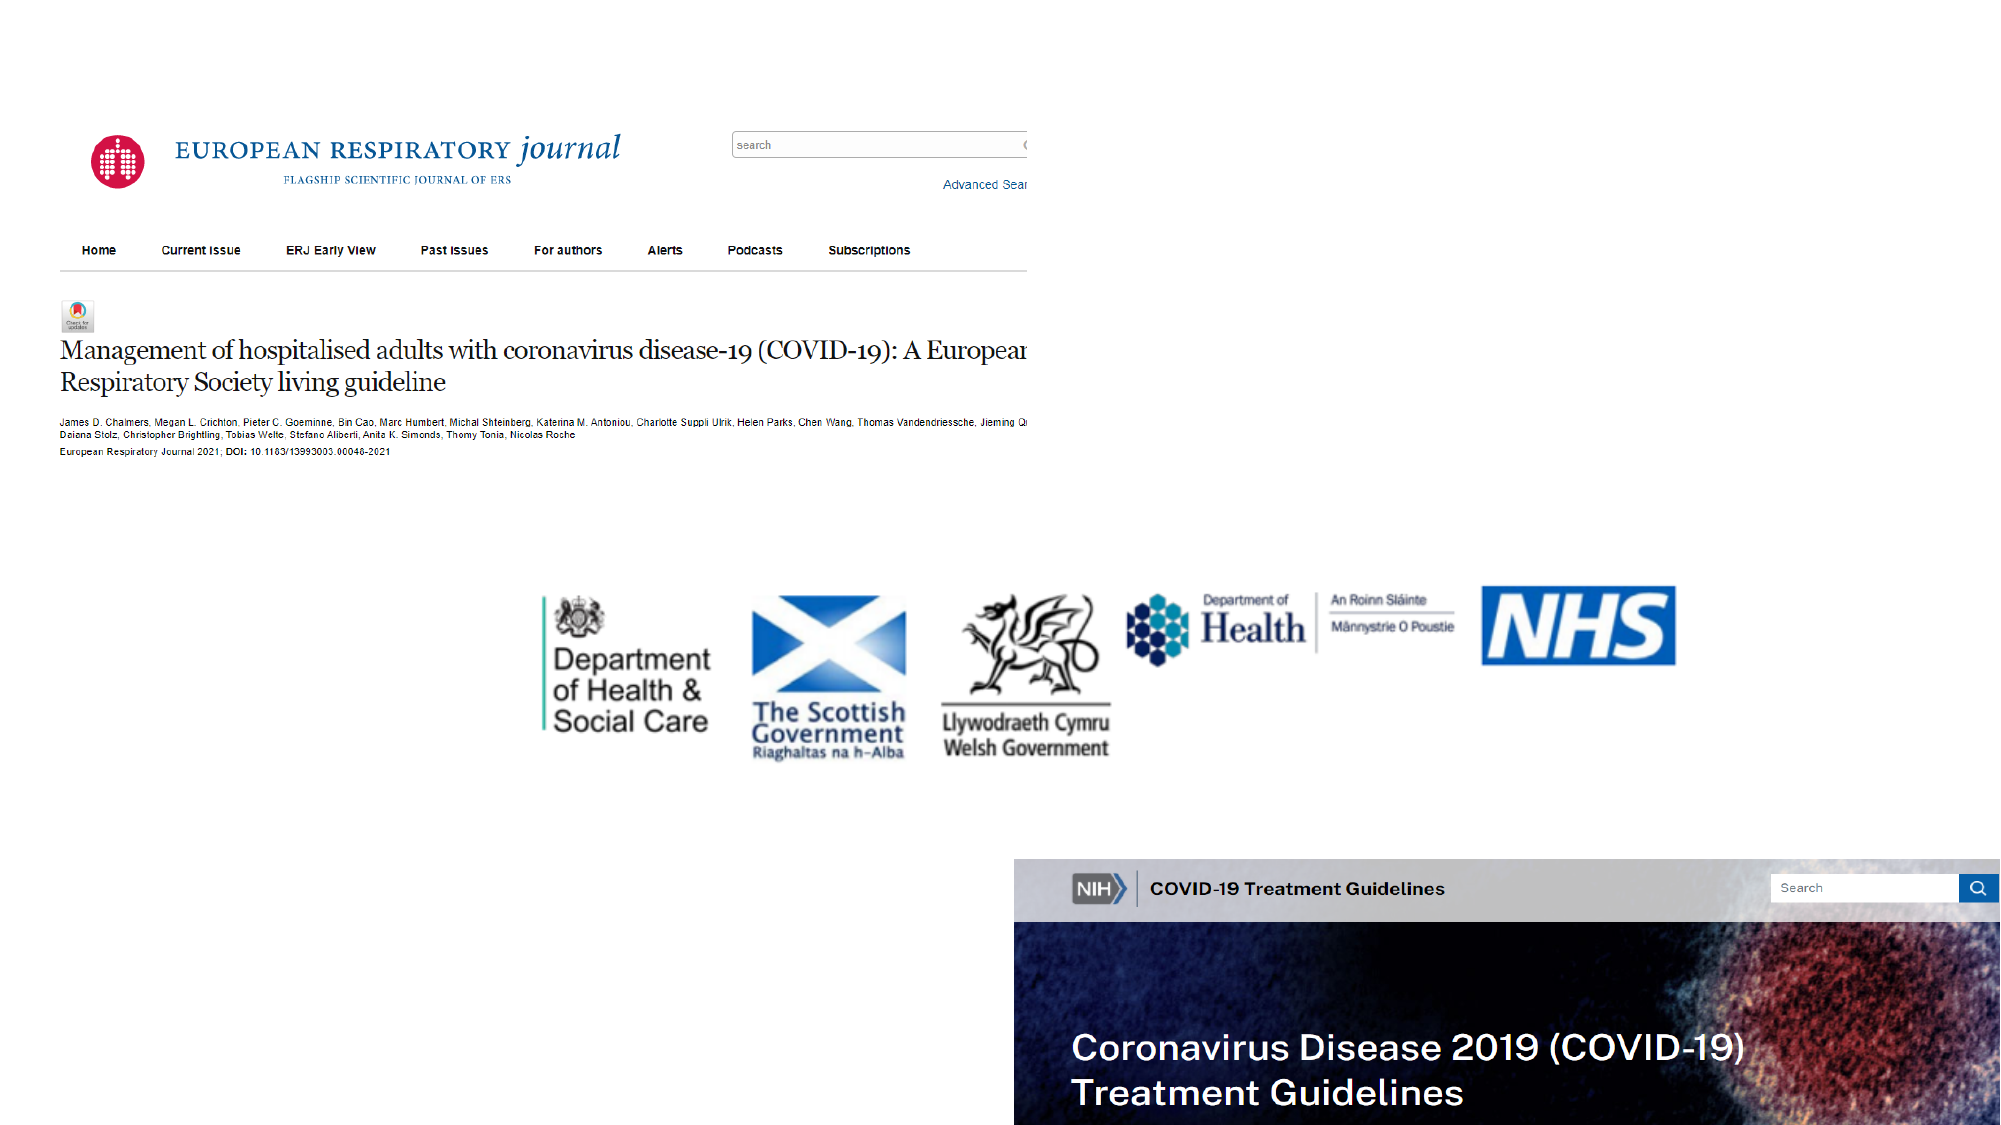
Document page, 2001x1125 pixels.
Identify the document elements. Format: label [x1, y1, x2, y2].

picture [41, 121, 1027, 466]
picture [1014, 859, 2000, 1125]
picture [533, 541, 1705, 779]
